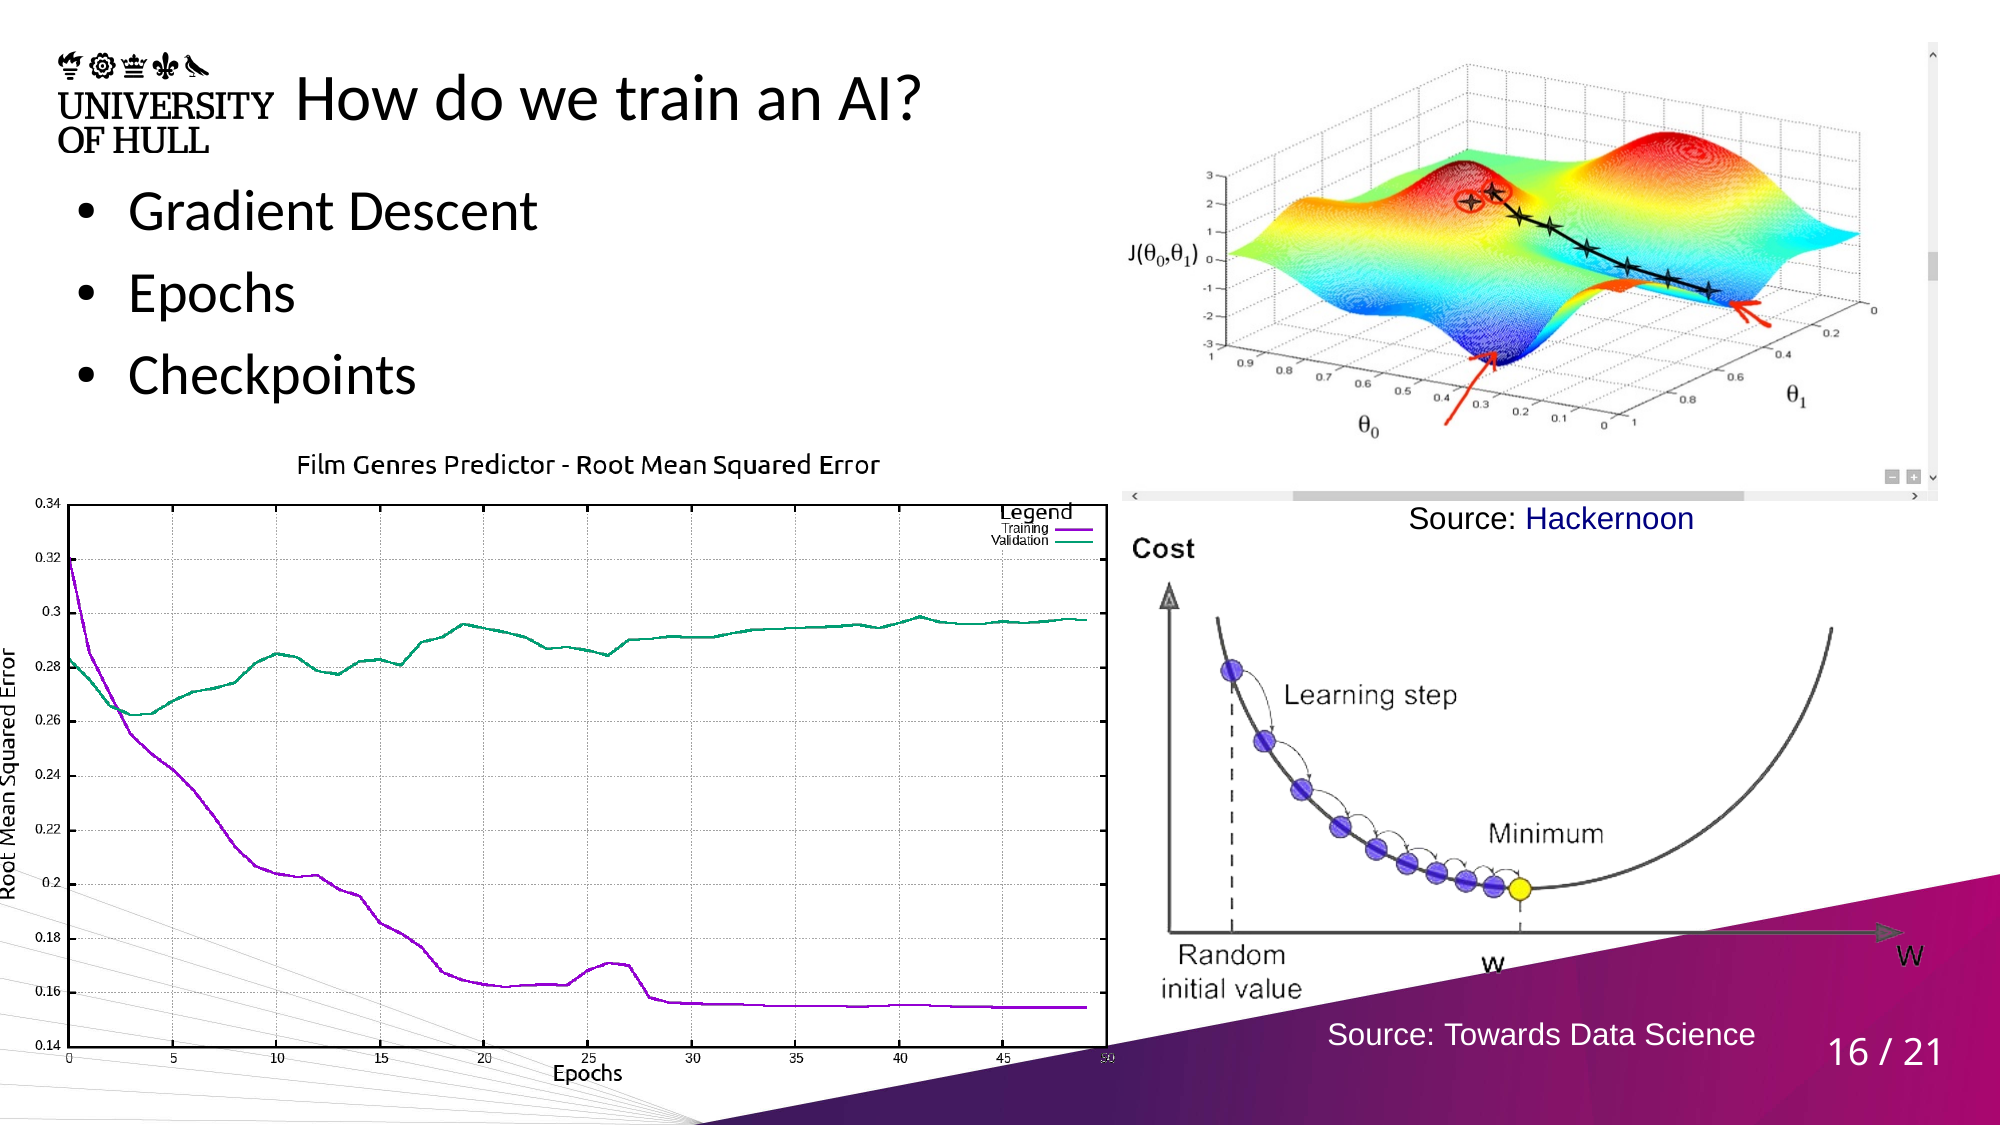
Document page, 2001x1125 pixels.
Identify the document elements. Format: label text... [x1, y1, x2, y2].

text_box Source: Towards Data Science [1312, 1009, 1772, 1060]
title How do we train an AI? [295, 42, 1122, 166]
picture [0, 0, 2000, 1125]
text_box Source: Hackernoon [1393, 493, 1710, 537]
list Gradient Descent Epochs Checkpoints [58, 188, 993, 452]
text_box <number> / 21 [1570, 1015, 1961, 1087]
